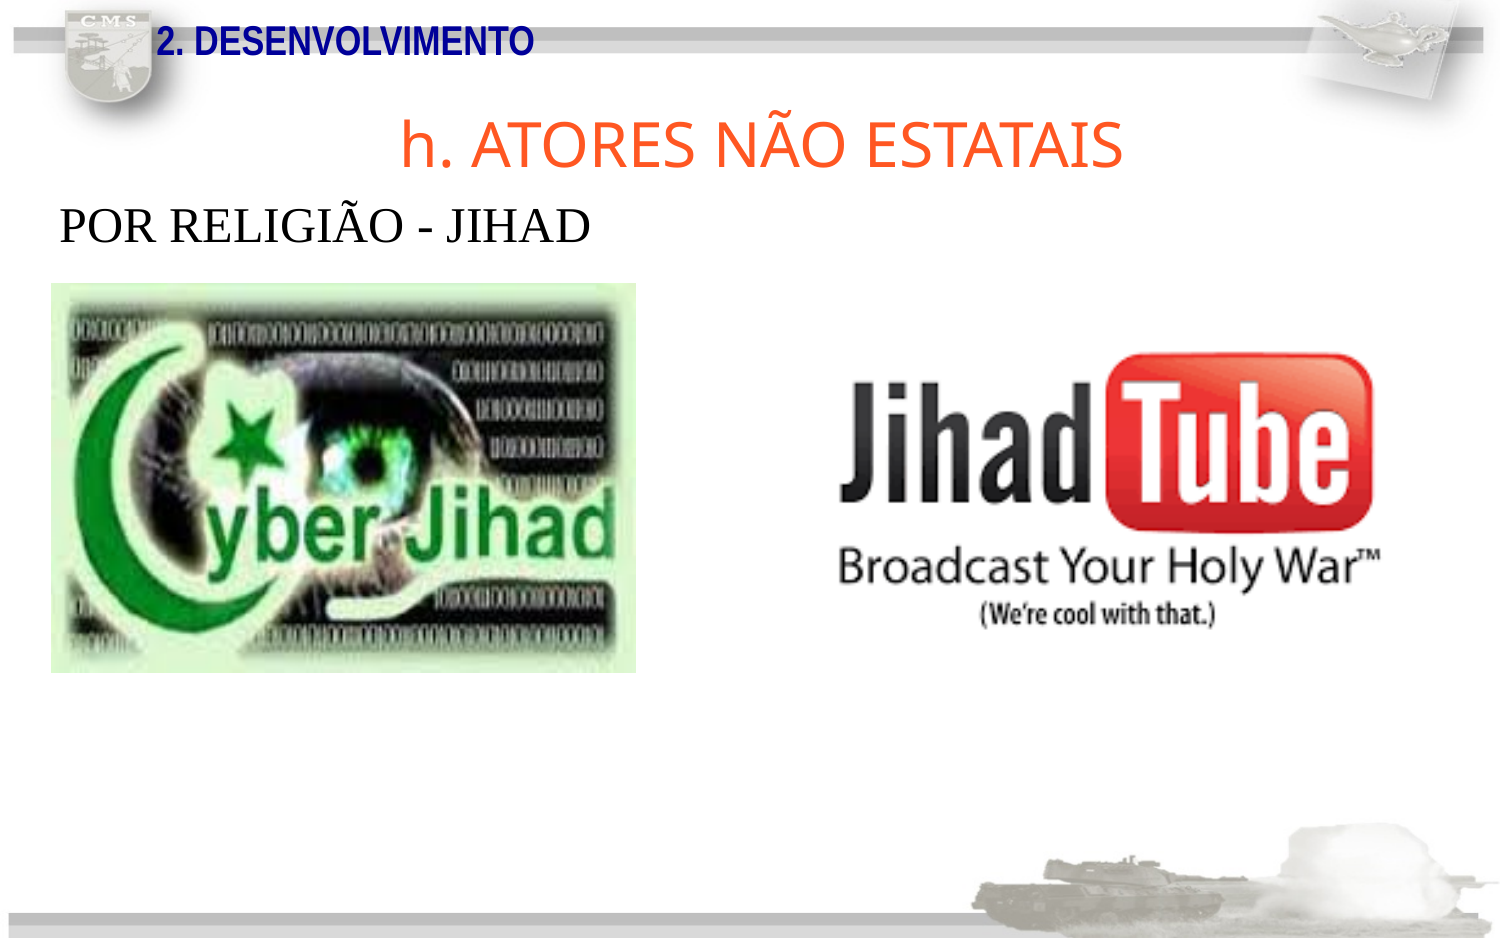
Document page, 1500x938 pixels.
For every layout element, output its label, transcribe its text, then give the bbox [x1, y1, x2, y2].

text_box h. ATORES NÃO ESTATAIS [385, 97, 1260, 185]
text_box 2. DESENVOLVIMENTO [141, 6, 1500, 122]
text_box POR RELIGIÃO - JIHAD [44, 184, 606, 255]
picture [0, 0, 1500, 938]
